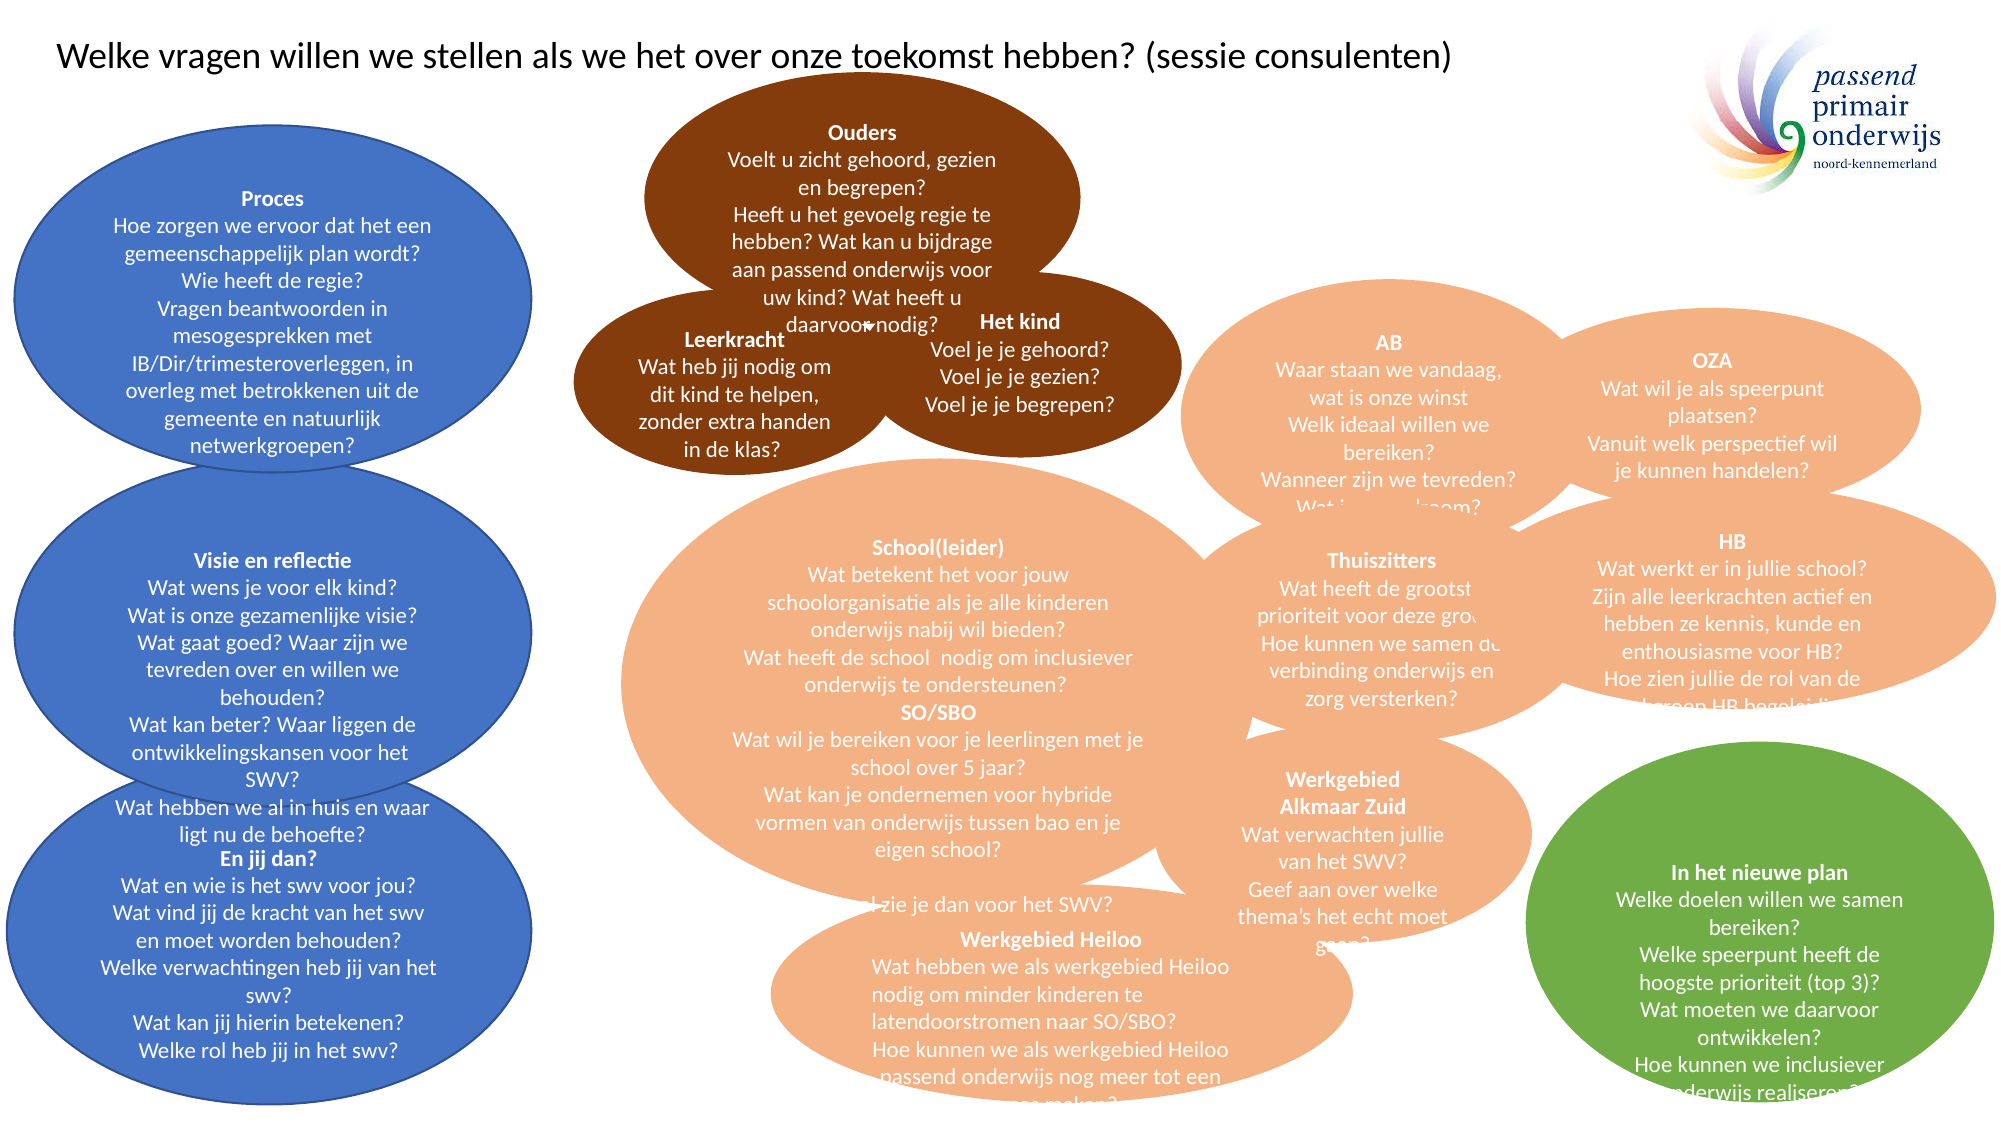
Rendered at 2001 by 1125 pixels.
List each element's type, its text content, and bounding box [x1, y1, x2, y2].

text_box Werkgebied Alkmaar Zuid Wat verwachten jullie van het SWV? Geef aan over welke thema’s het echt moet gaan? [1156, 730, 1531, 943]
text_box Het kind Voel je je gehoord? Voel je je gezien? Voel je je begrepen? [860, 273, 1181, 457]
text_box AB Waar staan we vandaag, wat is onze winst Welk ideaal willen we bereiken? Wanneer zijn we tevreden? Wat is onze droom? [1181, 280, 1570, 527]
text_box School(leider) Wat betekent het voor jouw schoolorganisatie als je alle kinderen onderwijs nabij wil bieden? Wat heeft de school nodig om inclusiever onderwijs te ondersteunen? SO/SBO Wat wil je bereiken voor je leerlingen met je school over 5 jaar? Wat kan je ondernemen voor hybride vormen van onderwijs tussen bao en je eigen school? En welke rol zie je dan voor het SWV? [622, 459, 1252, 908]
text_box Proces Hoe zorgen we ervoor dat het een gemeenschappelijk plan wordt? Wie heeft de regie? Vragen beantwoorden in mesogesprekken met IB/Dir/trimesteroverleggen, in overleg met betrokkenen uit de gemeente en natuurlijk netwerkgroepen? [14, 125, 532, 473]
text_box Visie en reflectie Wat wens je voor elk kind? Wat is onze gezamenlijke visie? Wat gaat goed? Waar zijn we tevreden over en willen we behouden? Wat kan beter? Waar liggen de ontwikkelingskansen voor het SWV? Wat hebben we al in huis en waar ligt nu de behoefte? [14, 466, 532, 807]
text_box Ouders Voelt u zicht gehoord, gezien en begrepen? Heeft u het gevoelg regie te hebben? Wat kan u bijdrage aan passend onderwijs voor uw kind? Wat heeft u daarvoor nodig? [645, 85, 1080, 323]
picture [1683, 11, 1941, 196]
text_box In het nieuwe plan Welke doelen willen we samen bereiken? Welke speerpunt heeft de hoogste prioriteit (top 3)? Wat moeten we daarvoor ontwikkelen? Hoe kunnen we inclusiever onderwijs realiseren? Wat borgen we? [1526, 742, 1994, 1102]
text_box Werkgebied Heiloo Wat hebben we als werkgebied Heiloo nodig om minder kinderen te latendoorstromen naar SO/SBO? Hoe kunnen we als werkgebied Heiloo passend onderwijs nog meer tot een succes maken? [771, 885, 1352, 1102]
text_box En jij dan? Wat en wie is het swv voor jou? Wat vind jij de kracht van het swv en moet worden behouden? Welke verwachtingen heb jij van het swv? Wat kan jij hierin betekenen? Welke rol heb jij in het swv? [6, 781, 532, 1105]
text_box HB Wat werkt er in jullie school? Zijn alle leerkrachten actief en hebben ze kennis, kunde en enthousiasme voor HB? Hoe zien jullie de rol van de netwerkgroep HB begeleiding van HB? [1470, 486, 1996, 709]
text_box OZA Wat wil je als speerpunt plaatsen? Vanuit welk perspectief wil je kunnen handelen? [1505, 308, 1920, 498]
text_box Welke vragen willen we stellen als we het over onze toekomst hebben? (sessie consulenten) [41, 23, 1606, 85]
text_box Leerkracht Wat heb jij nodig om dit kind te helpen, zonder extra handen in de klas? [574, 290, 885, 474]
text_box Thuiszitters Wat heeft de grootste prioriteit voor deze groep? Hoe kunnen we samen de verbinding onderwijs en zorg versterken? [1174, 503, 1562, 742]
